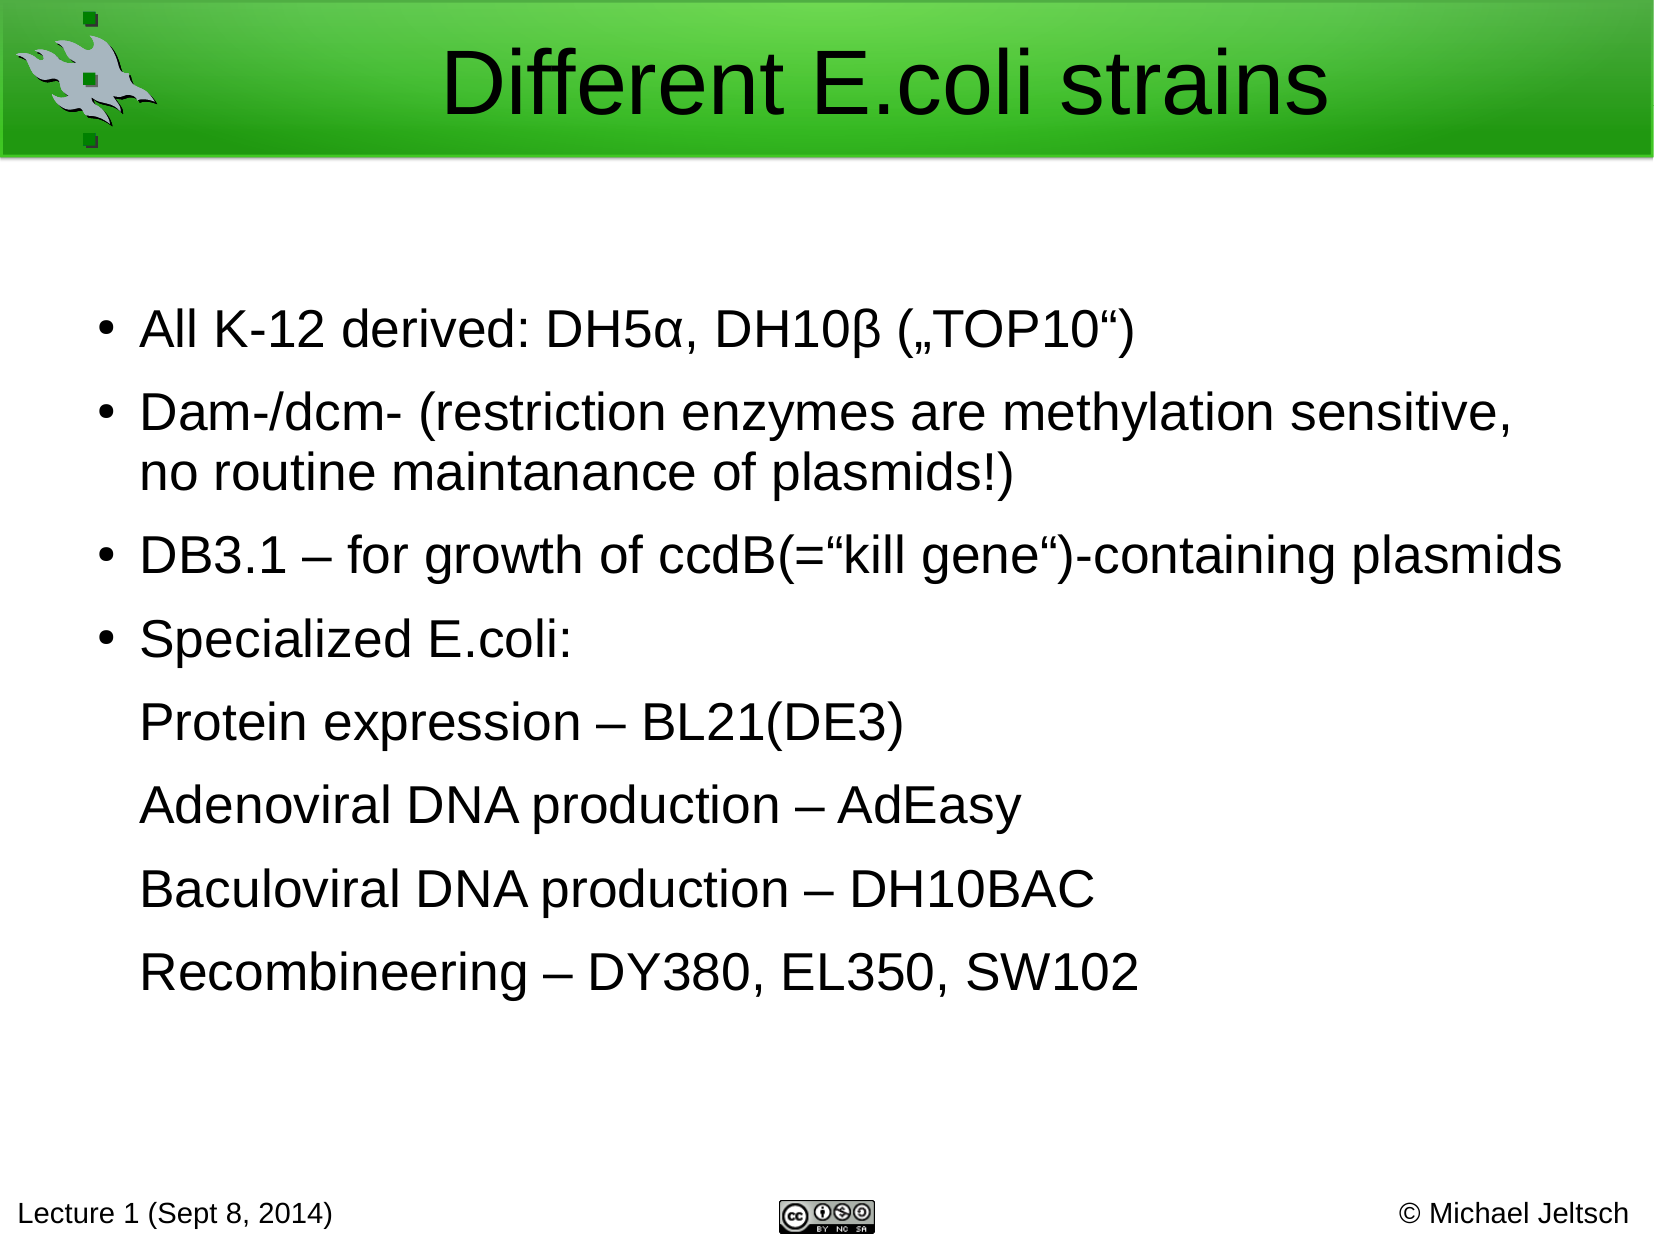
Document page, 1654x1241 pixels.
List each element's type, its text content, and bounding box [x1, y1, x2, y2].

picture [779, 1200, 875, 1234]
title Different E.coli strains [271, 11, 1501, 154]
list All K-12 derived: DH5α, DH10β („TOP10“) Dam-/dcm- (restriction enzymes are methylation sensitive, no routine maintanance of plasmids!) DB3.1 – for growth of ccdB(=“kill gene“)-containing plasmids Specialized E.coli: Protein expression – BL21(DE3) Adenoviral DNA production – AdEasy Baculoviral DNA production – DH10BAC Recombineering – DY380, EL350, SW102 [82, 299, 1571, 1019]
